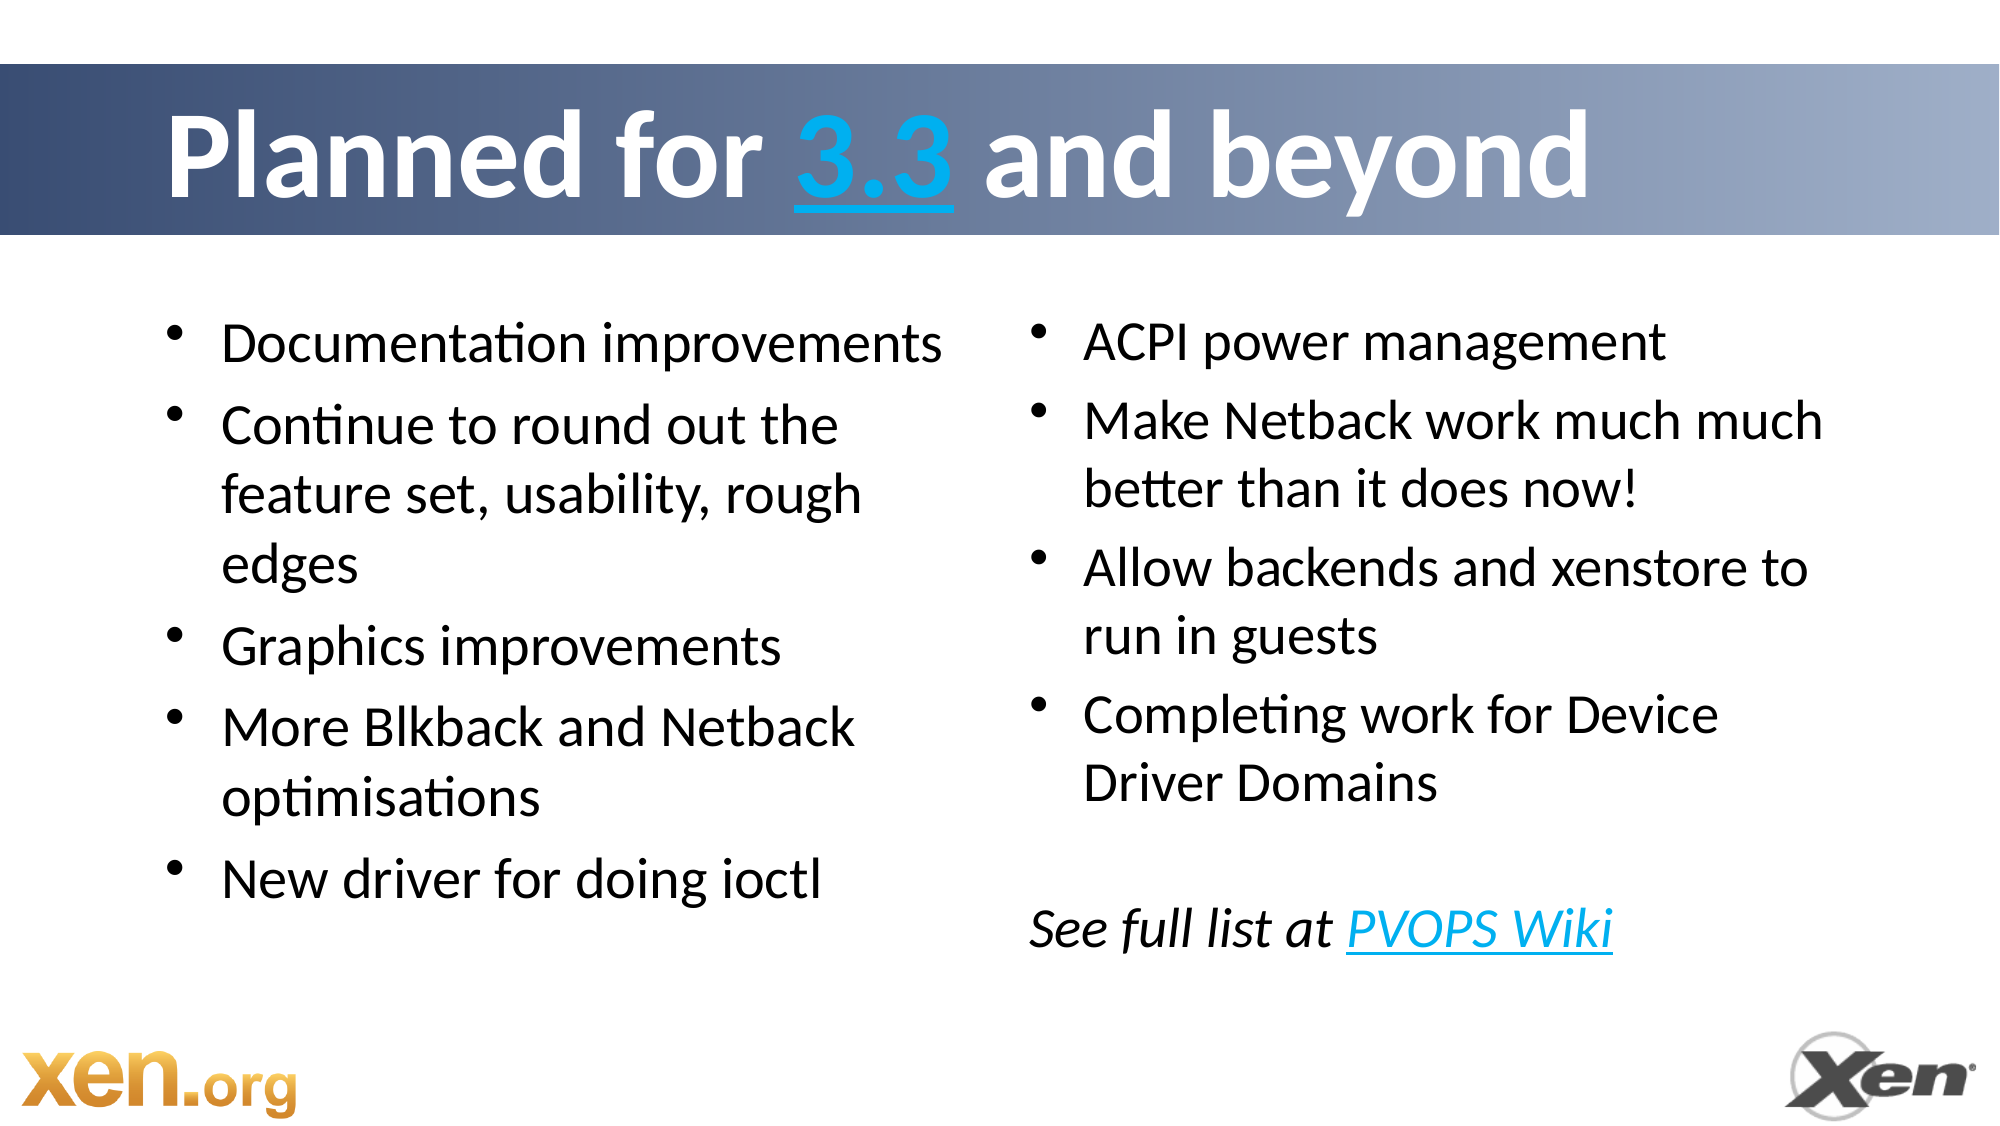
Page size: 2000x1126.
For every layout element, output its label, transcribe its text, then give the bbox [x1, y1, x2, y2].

picture [19, 1051, 303, 1123]
list ACPI power management Make Netback work much much better than it does now! Allow backends and xenstore to run in guests Completing work for Device Driver Domains See full list at PVOPS Wiki [1014, 296, 1850, 973]
table_cell Dom0 OS: CentOS, Debian, Fedora, NetBSD, OpenSuse, RHEL 5.x, Solaris 11, … [1779, 1030, 1989, 1126]
title Planned for 3.3 and beyond [150, 53, 1850, 241]
list Documentation improvements Continue to round out the feature set, usability, rough edges Graphics improvements More Blkback and Netback optimisations New driver for doing ioctl [149, 296, 985, 973]
